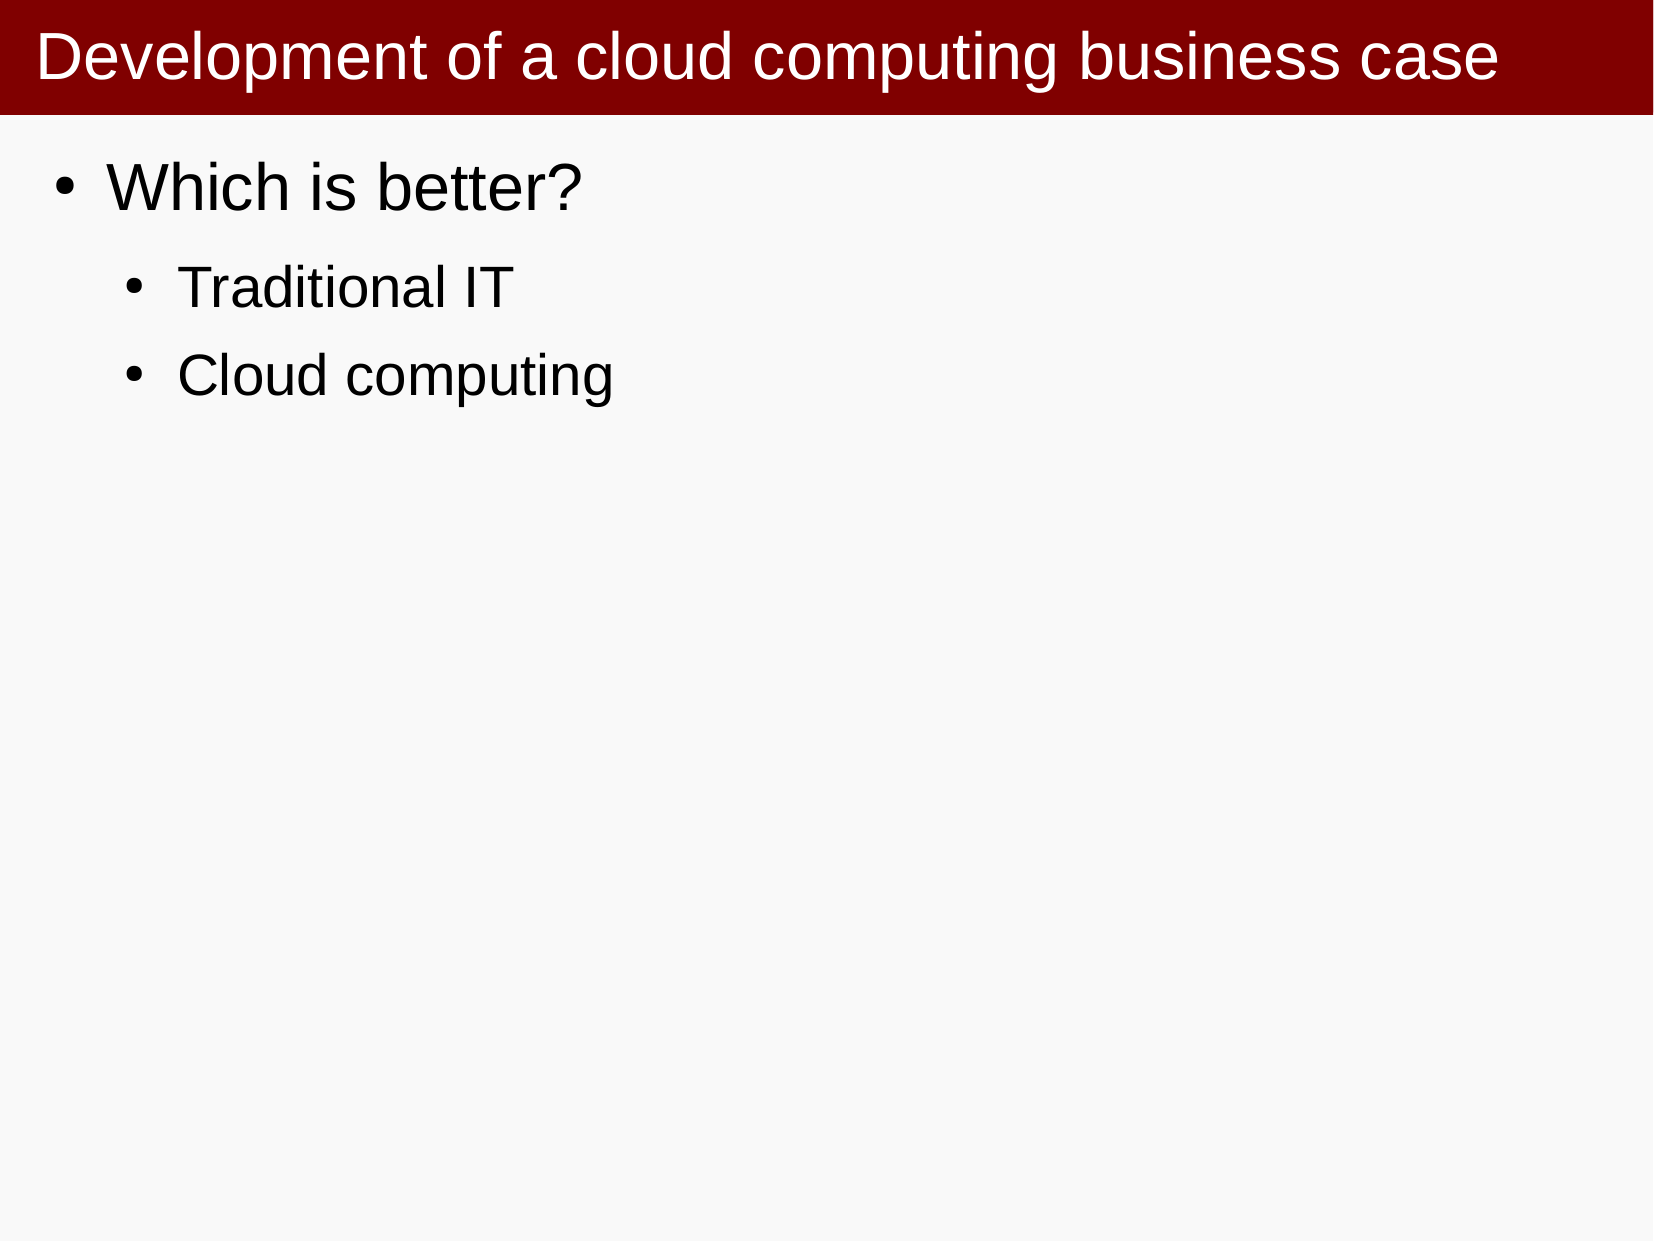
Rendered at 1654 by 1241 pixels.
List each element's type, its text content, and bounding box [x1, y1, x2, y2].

title Development of a cloud computing business case [35, 18, 1524, 94]
list Which is better? Traditional IT Cloud computing [35, 150, 1612, 969]
